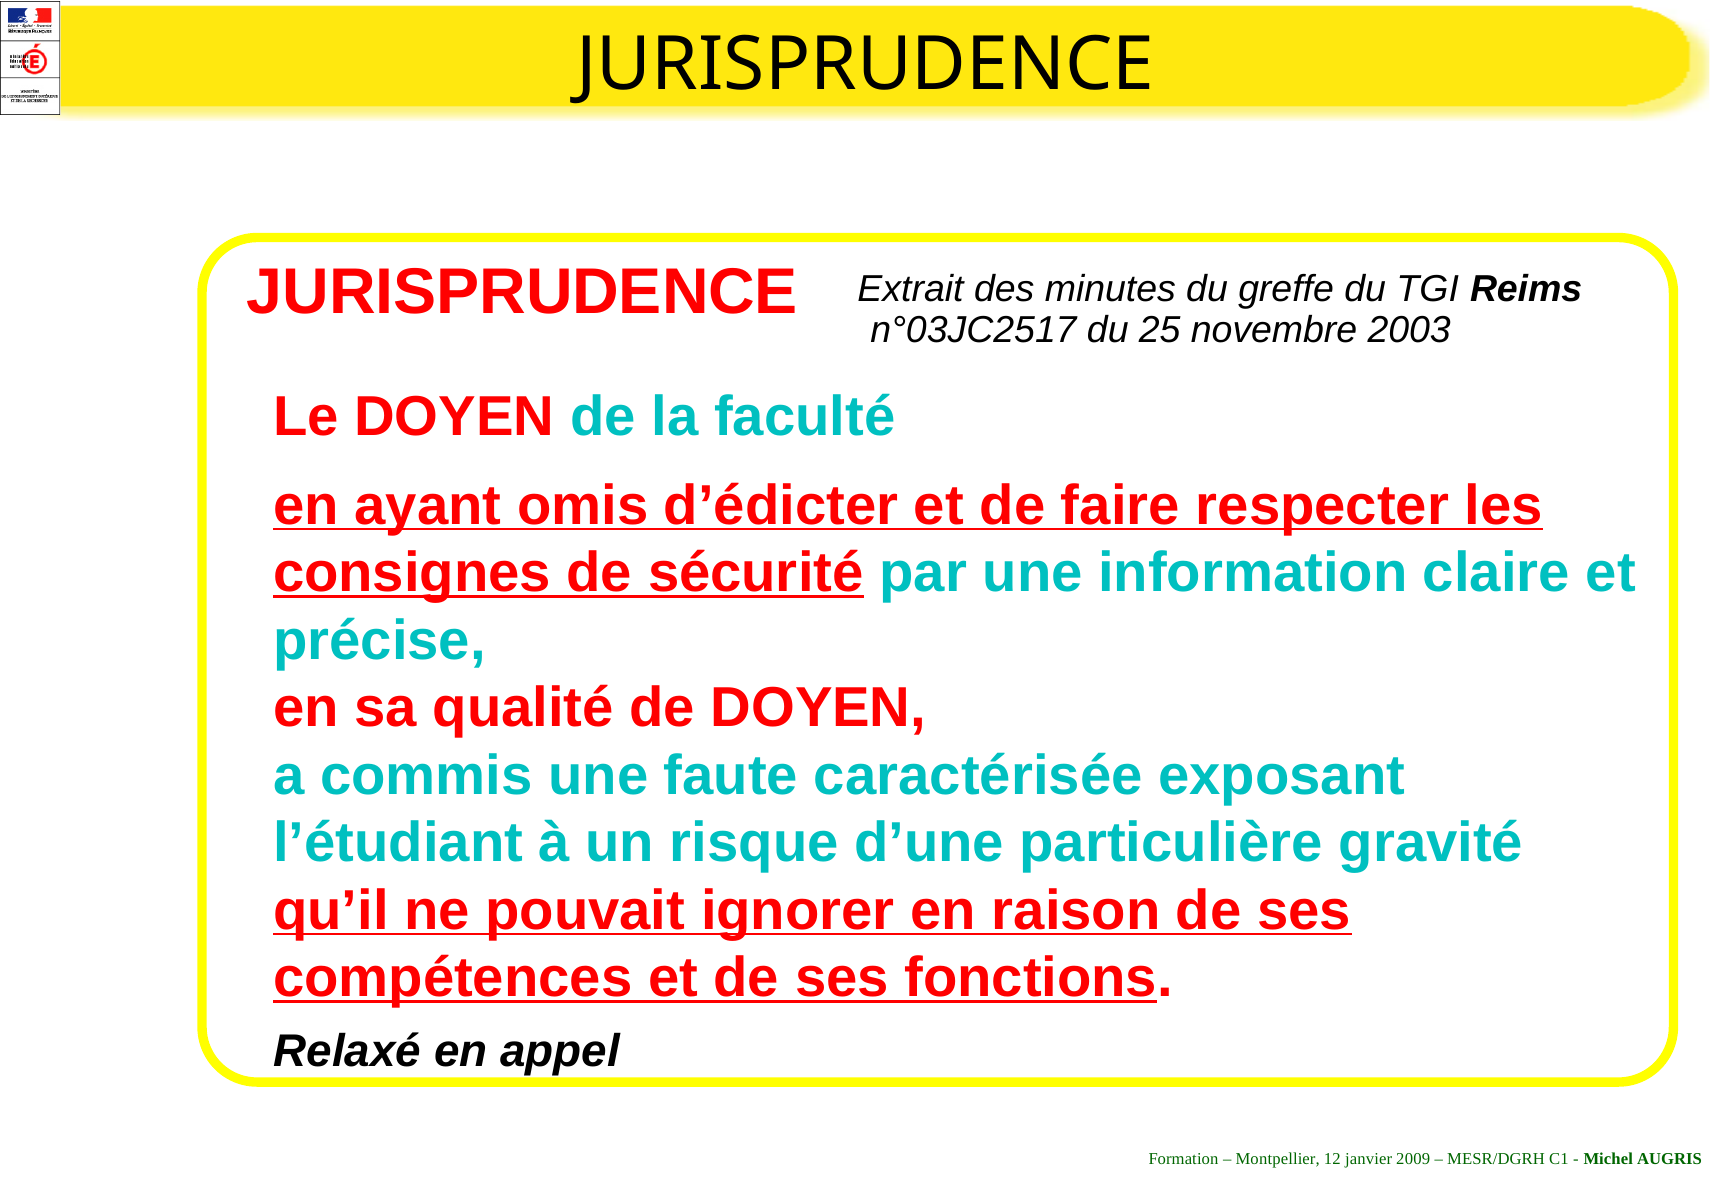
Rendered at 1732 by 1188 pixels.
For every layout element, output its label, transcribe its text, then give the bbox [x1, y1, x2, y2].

text_box Le DOYEN de la faculté en ayant omis d’édicter et de faire respecter les consignes de sécurité par une information claire et précise, en sa qualité de DOYEN, a commis une faute caractérisée exposant l’étudiant à un risque d’une particulière gravité qu’il ne pouvait ignorer en raison de ses compétences et de ses fonctions. [256, 371, 1668, 1017]
picture [0, 0, 1710, 121]
text_box JURISPRUDENCE [3, 0, 1729, 113]
text_box n°03JC2517 du 25 novembre 2003 [853, 296, 1468, 359]
text_box JURISPRUDENCE [230, 243, 816, 335]
text_box Relaxé en appel [257, 1012, 637, 1085]
text_box Extrait des minutes du greffe du TGI Reims [840, 255, 1600, 318]
